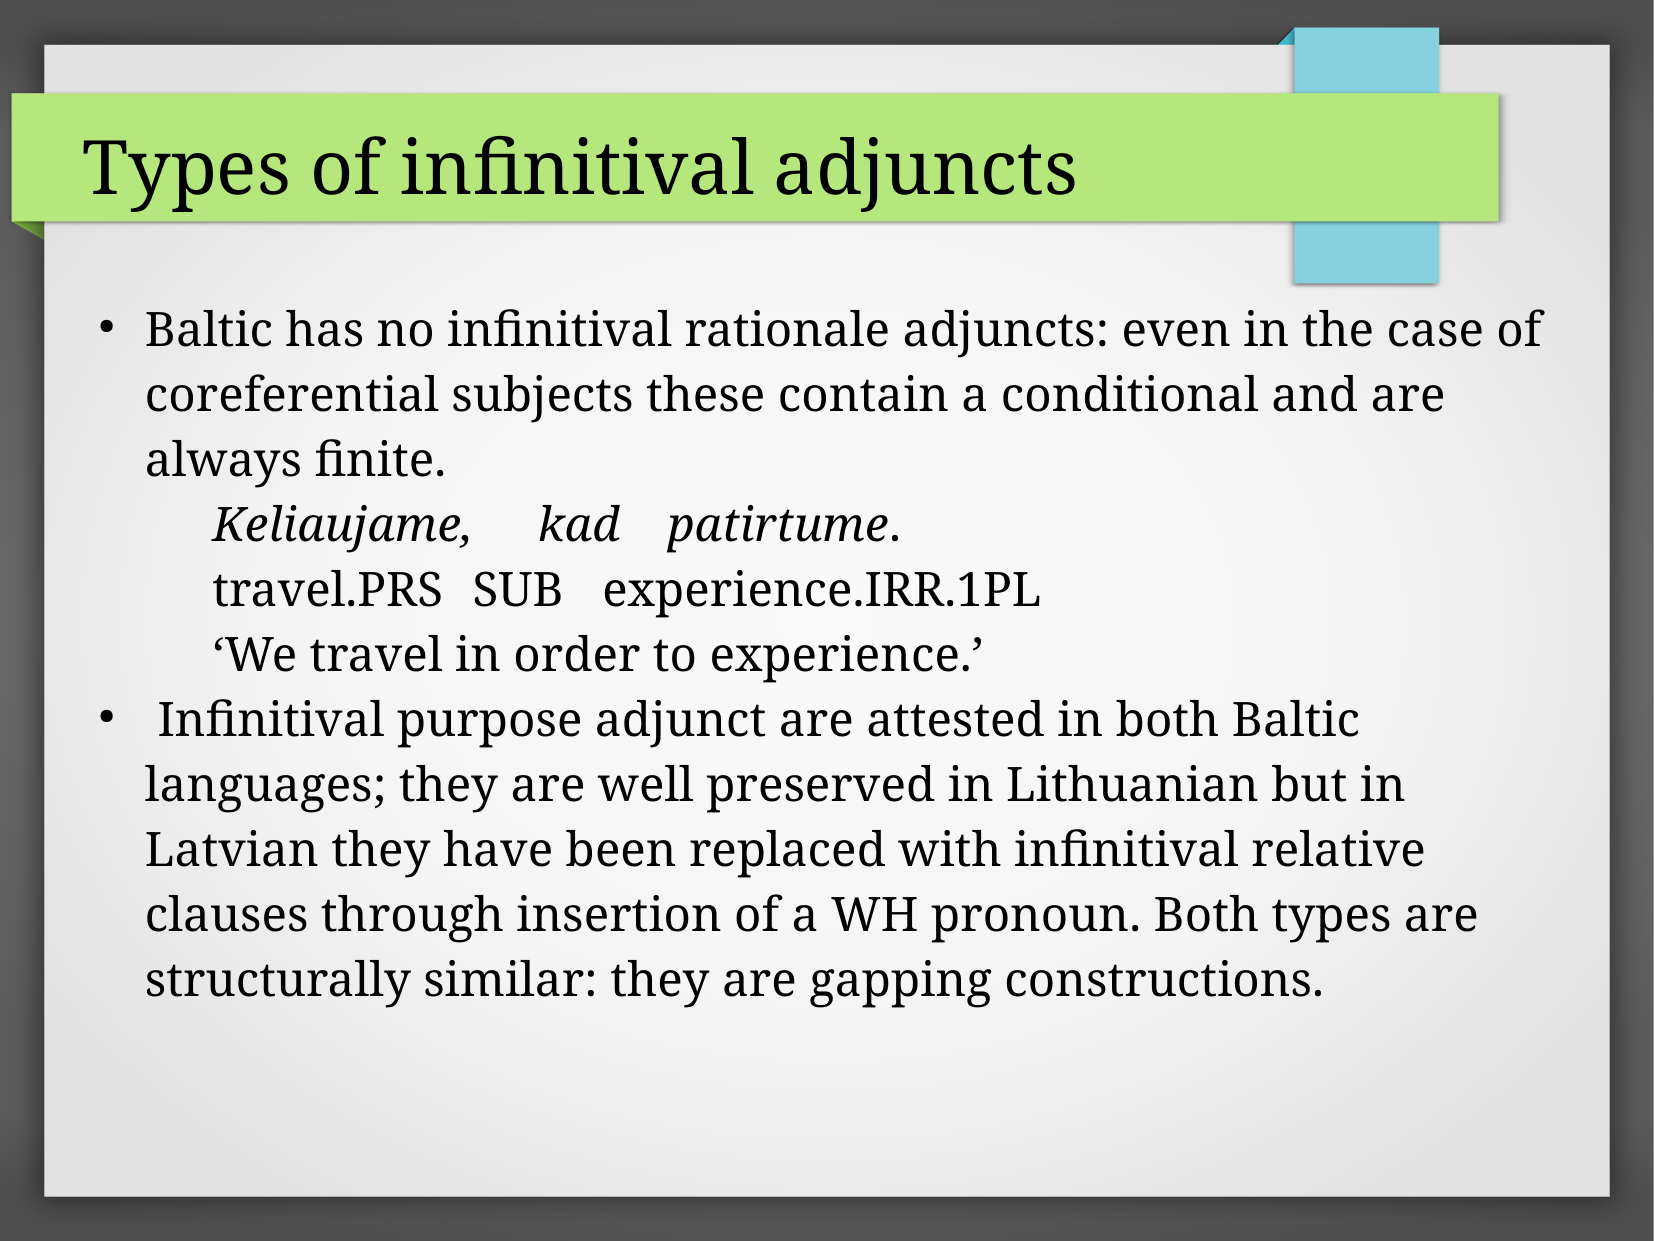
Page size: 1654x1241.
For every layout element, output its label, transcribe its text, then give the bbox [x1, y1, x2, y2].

title Types of infinitival adjuncts [82, 106, 1264, 225]
list Baltic has no infinitival rationale adjuncts: even in the case of coreferential subjects these contain a conditional and are always finite. Keliaujame, kad patirtume. travel.PRS SUB experience.IRR.1PL ‘We travel in order to experience.’ Infinitival purpose adjunct are attested in both Baltic languages; they are well preserved in Lithuanian but in Latvian they have been replaced with infinitival relative clauses through insertion of a WH pronoun. Both types are structurally similar: they are gapping constructions. [82, 295, 1571, 1015]
picture [0, 0, 1654, 1241]
